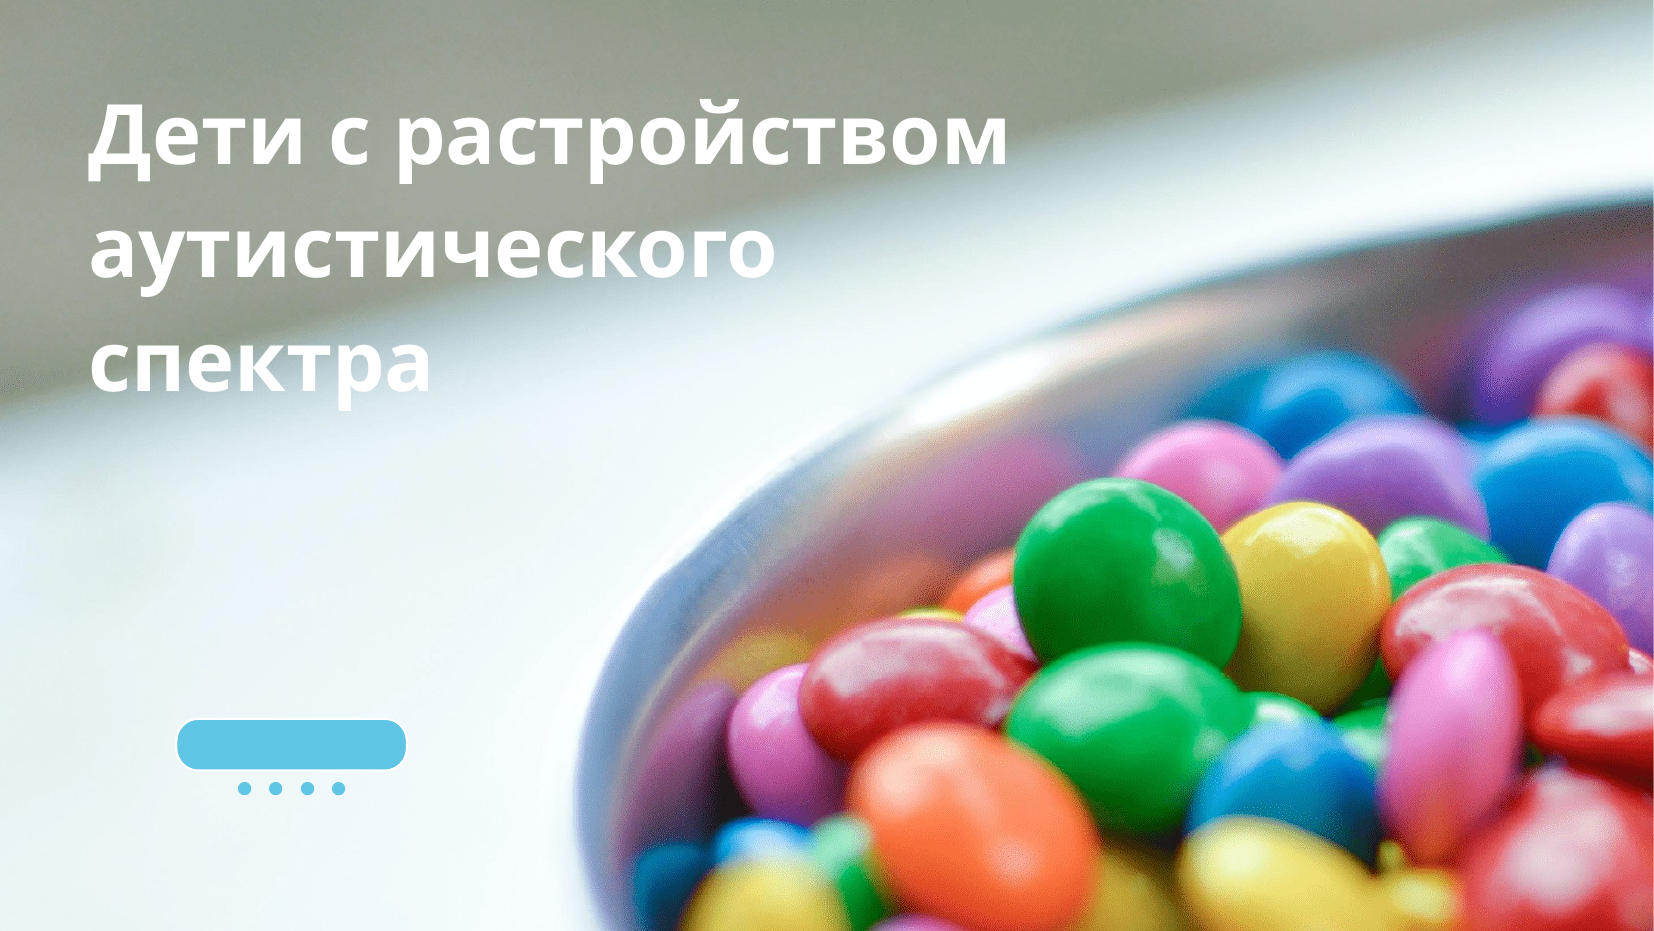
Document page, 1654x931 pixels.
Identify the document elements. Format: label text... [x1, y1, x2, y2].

text_box [178, 720, 405, 769]
text_box [301, 782, 315, 796]
picture [0, 0, 1654, 931]
text_box [238, 782, 252, 796]
text_box [269, 782, 283, 796]
title Дети с растройством аутистического спектра [88, 18, 1034, 473]
text_box [332, 782, 346, 796]
